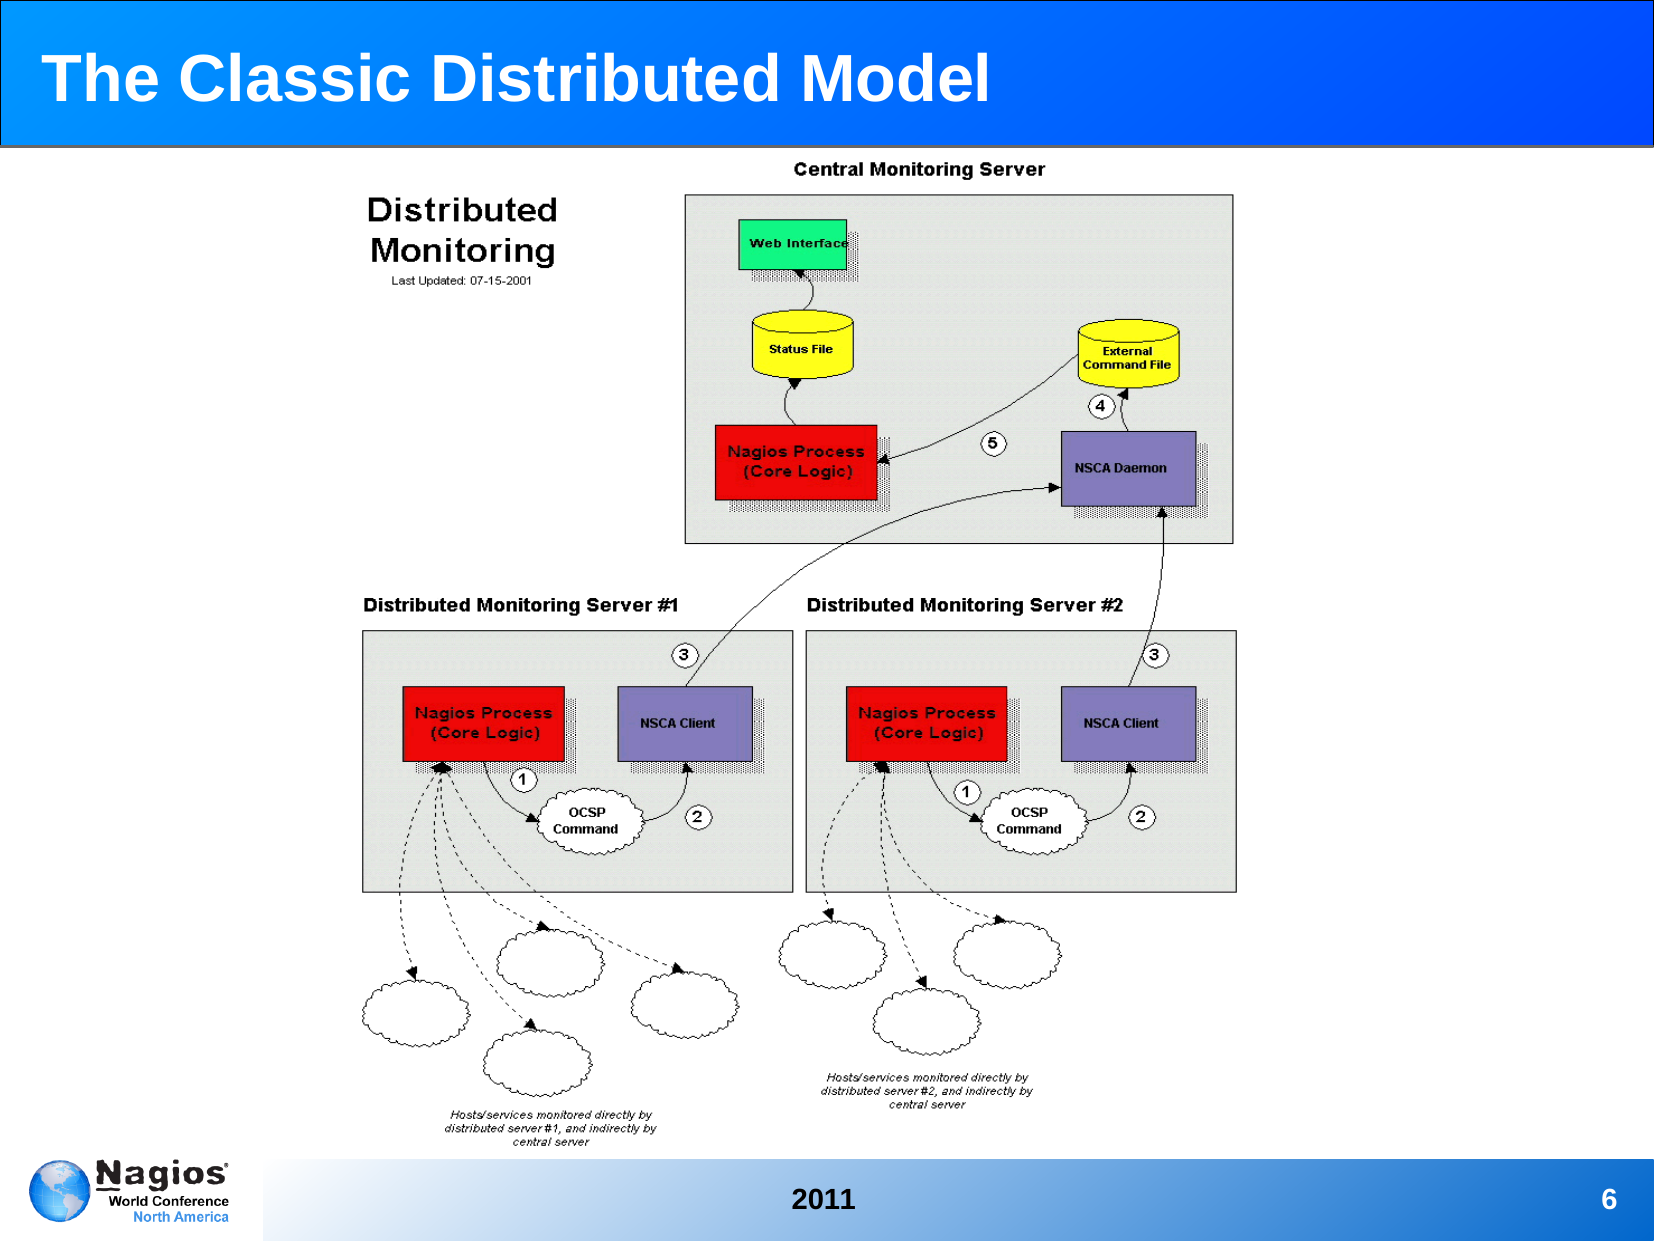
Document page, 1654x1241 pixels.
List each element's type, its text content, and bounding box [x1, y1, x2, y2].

picture [360, 155, 1238, 1150]
title The Classic Distributed Model [41, 36, 1248, 120]
picture [29, 1159, 229, 1235]
